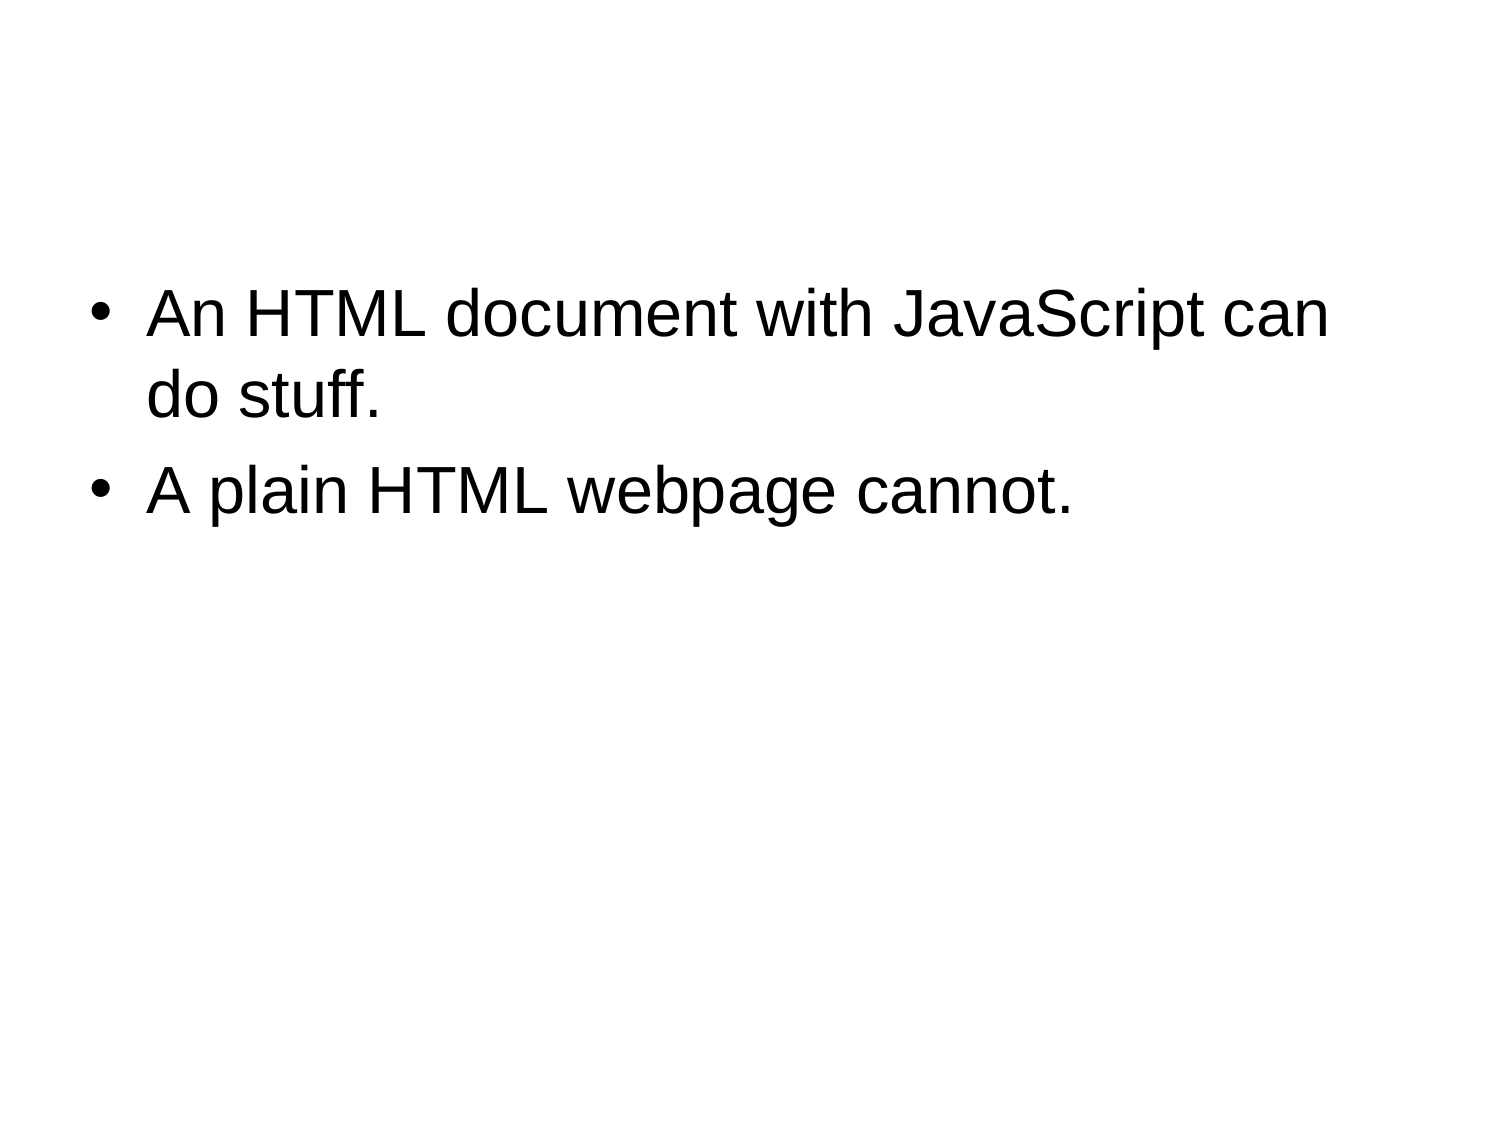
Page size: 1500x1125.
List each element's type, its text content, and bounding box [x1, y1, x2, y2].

list An HTML document with JavaScript can do stuff. A plain HTML webpage cannot. [75, 262, 1426, 1005]
